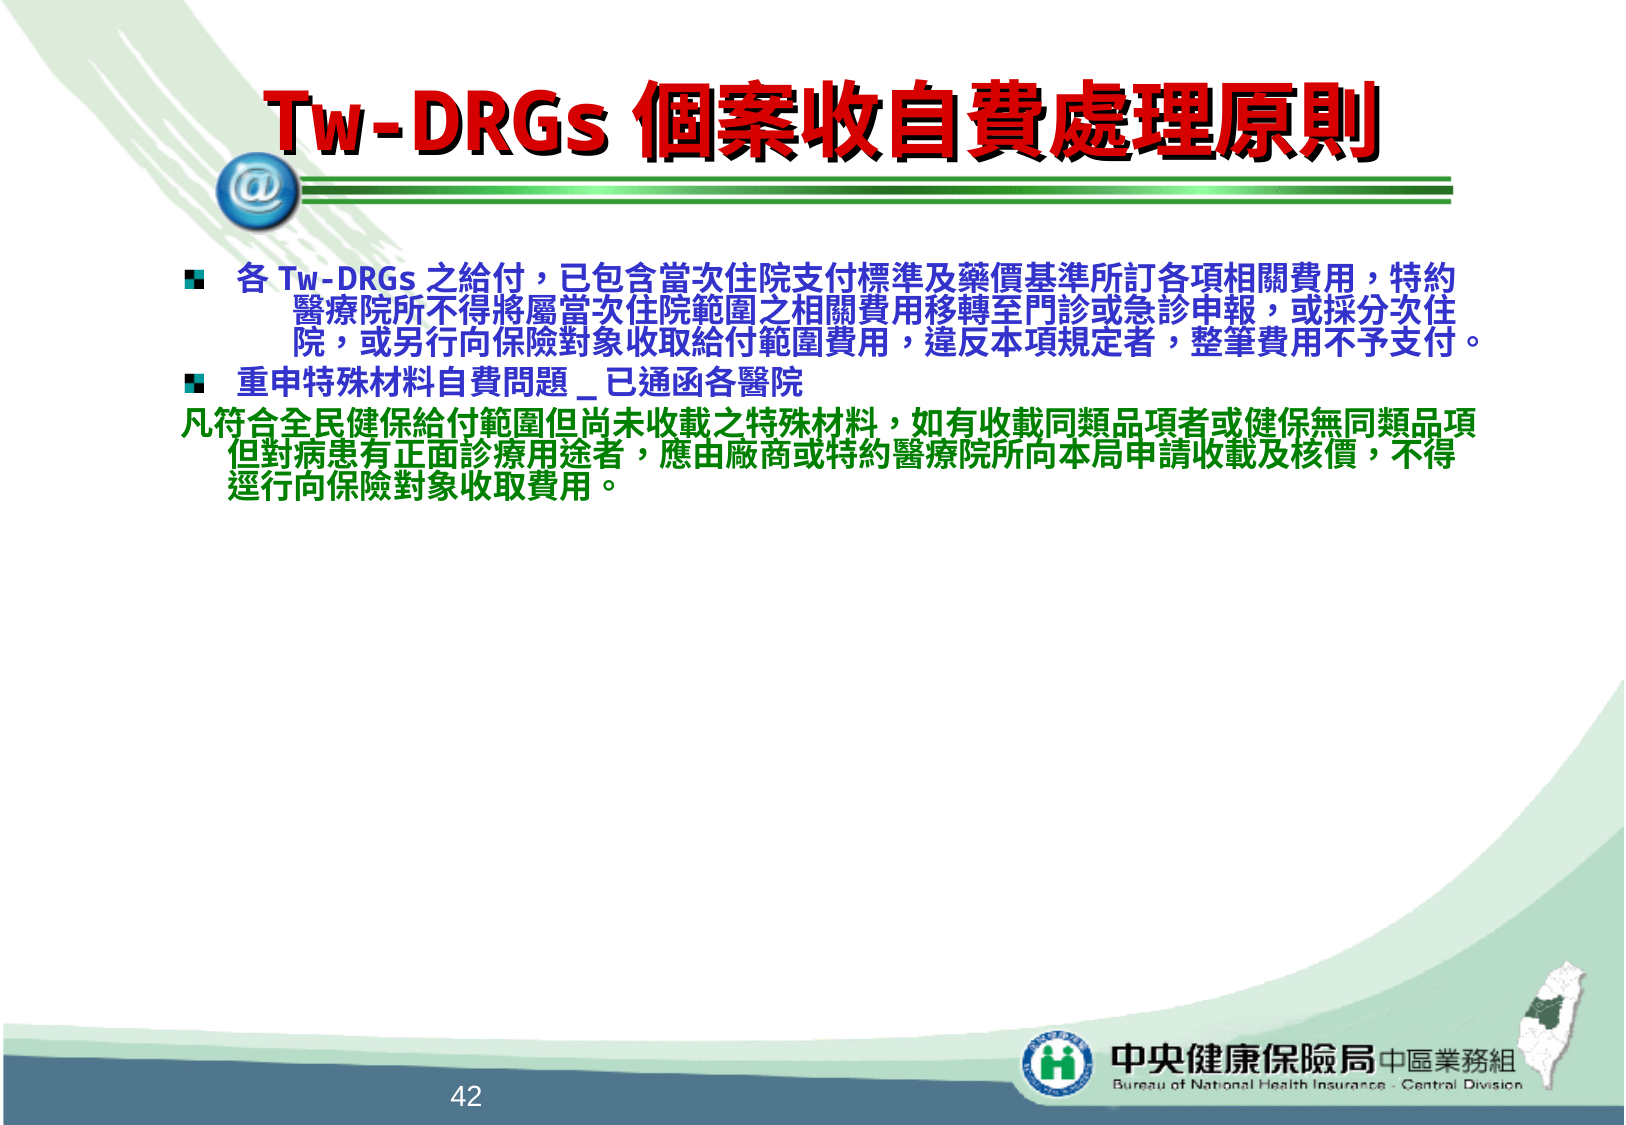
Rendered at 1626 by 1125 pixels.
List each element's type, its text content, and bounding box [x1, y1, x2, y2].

list 各Tw-DRGs之給付，已包含當次住院支付標準及藥價基準所訂各項相關費用，特約醫療院所不得將屬當次住院範圍之相關費用移轉至門診或急診申報，或採分次住院，或另行向保險對象收取給付範圍費用，違反本項規定者，整筆費用不予支付。 重申特殊材料自費問題_已通函各醫院 凡符合全民健保給付範圍但尚未收載之特殊材料，如有收載同類品項者或健保無同類品項但對病患有正面診療用途者，應由廠商或特約醫療院所向本局申請收載及核價，不得逕行向保險對象收取費用。 [165, 257, 1499, 997]
text_box [435, 1065, 815, 1125]
title Tw-DRGs個案收自費處理原則 [121, 23, 1521, 211]
